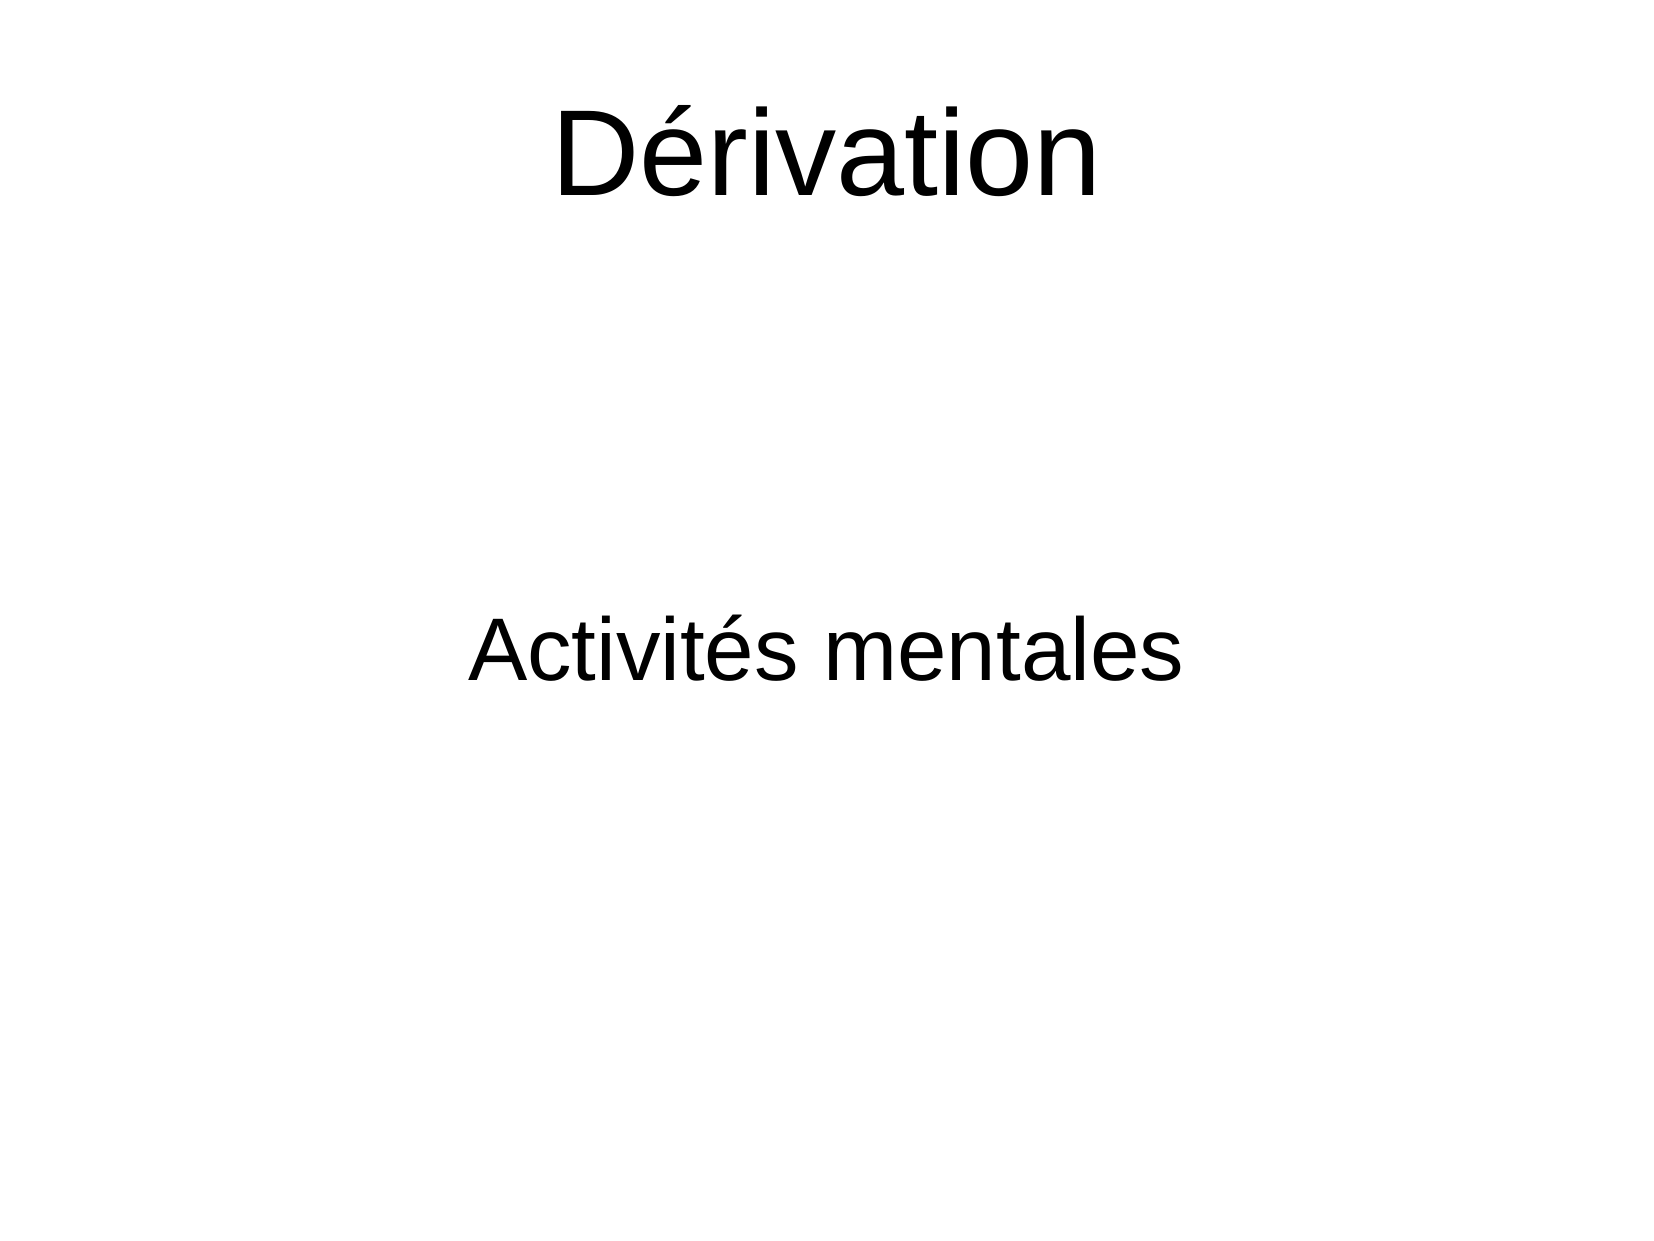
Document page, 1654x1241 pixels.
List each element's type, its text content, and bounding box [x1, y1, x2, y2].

subtitle Activités mentales [82, 290, 1571, 1010]
title Dérivation [82, 49, 1571, 257]
